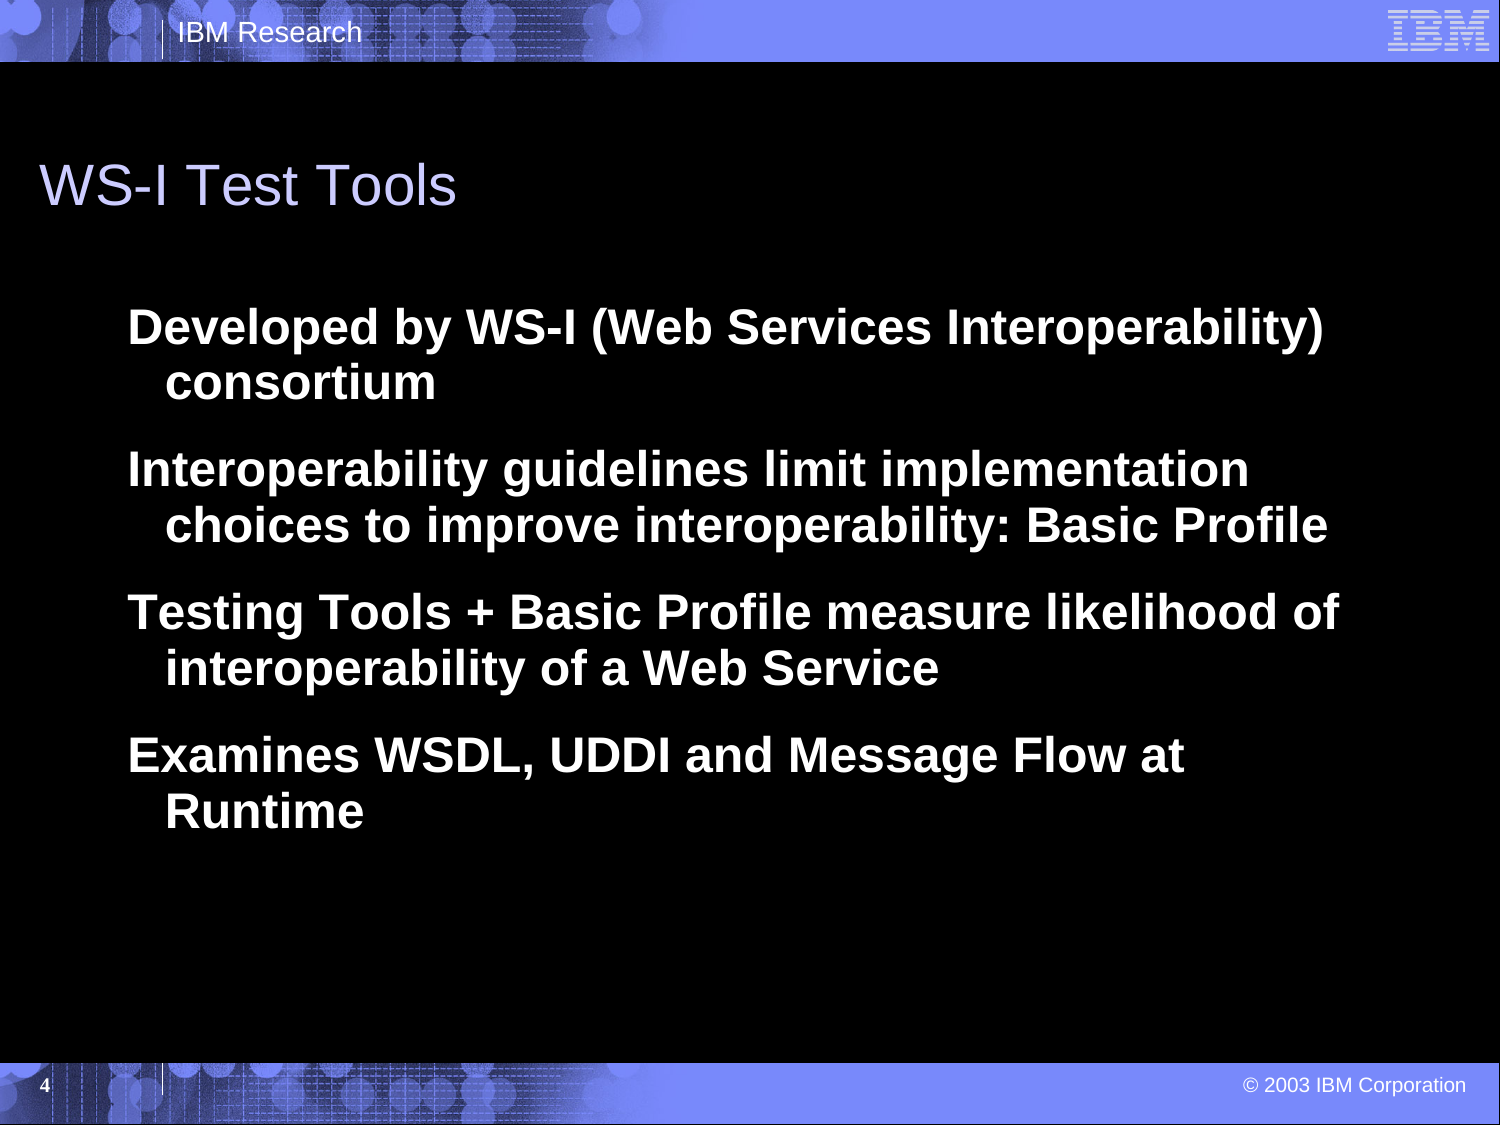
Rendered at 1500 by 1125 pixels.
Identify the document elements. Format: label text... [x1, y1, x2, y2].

picture [0, 1063, 1499, 1124]
picture [0, 0, 1499, 62]
title WS-I Test Tools [25, 142, 1378, 225]
list Developed by WS-I (Web Services Interoperability) consortium Interoperability guidelines limit implementation choices to improve interoperability: Basic Profile Testing Tools + Basic Profile measure likelihood of interoperability of a Web Service Examines WSDL, UDDI and Message Flow at Runtime [112, 291, 1388, 932]
